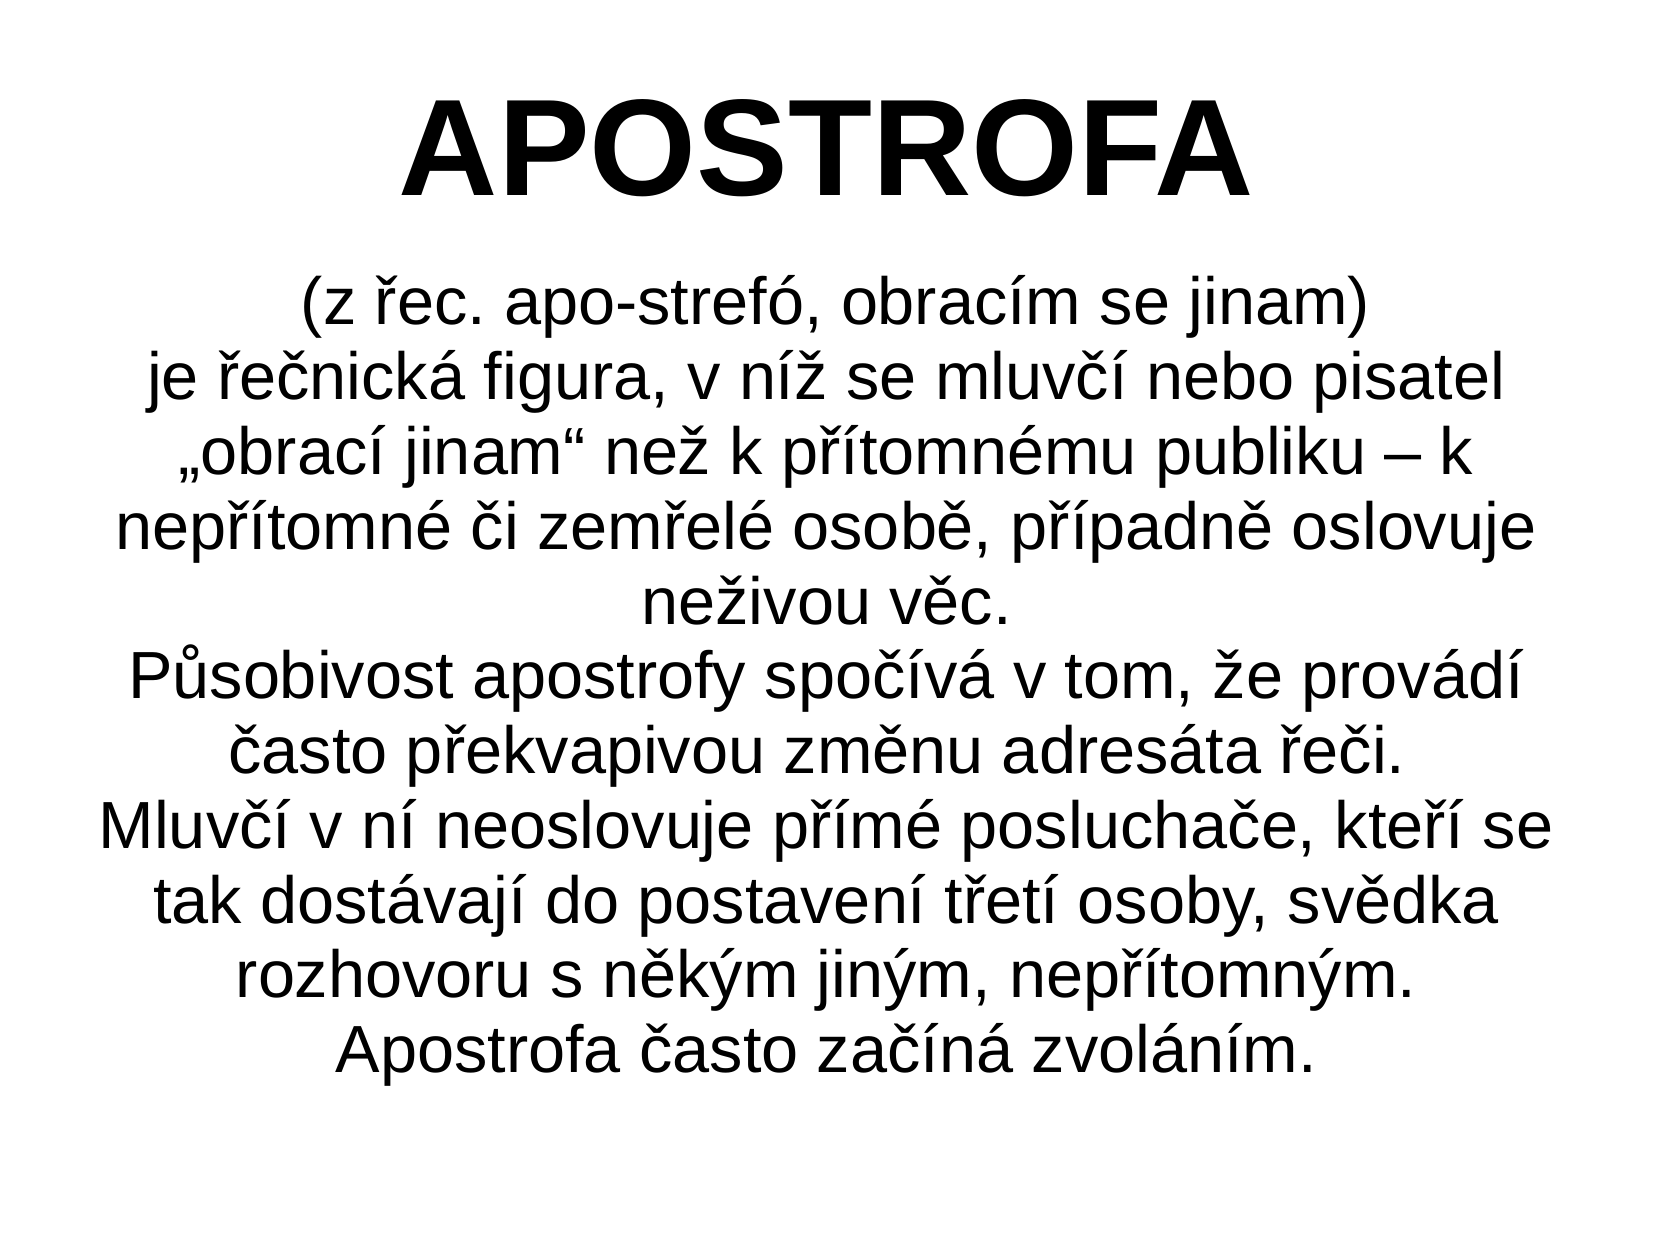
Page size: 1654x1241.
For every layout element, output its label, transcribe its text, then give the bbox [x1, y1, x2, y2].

subtitle (z řec. apo-strefó, obracím se jinam) je řečnická figura, v níž se mluvčí nebo pisatel „obrací jinam“ než k přítomnému publiku – k nepřítomné či zemřelé osobě, případně oslovuje neživou věc. Působivost apostrofy spočívá v tom, že provádí často překvapivou změnu adresáta řeči. Mluvčí v ní neoslovuje přímé posluchače, kteří se tak dostávají do postavení třetí osoby, svědka rozhovoru s někým jiným, nepřítomným. Apostrofa často začíná zvoláním. [59, 264, 1595, 1241]
title APOSTROFA [82, 23, 1571, 264]
